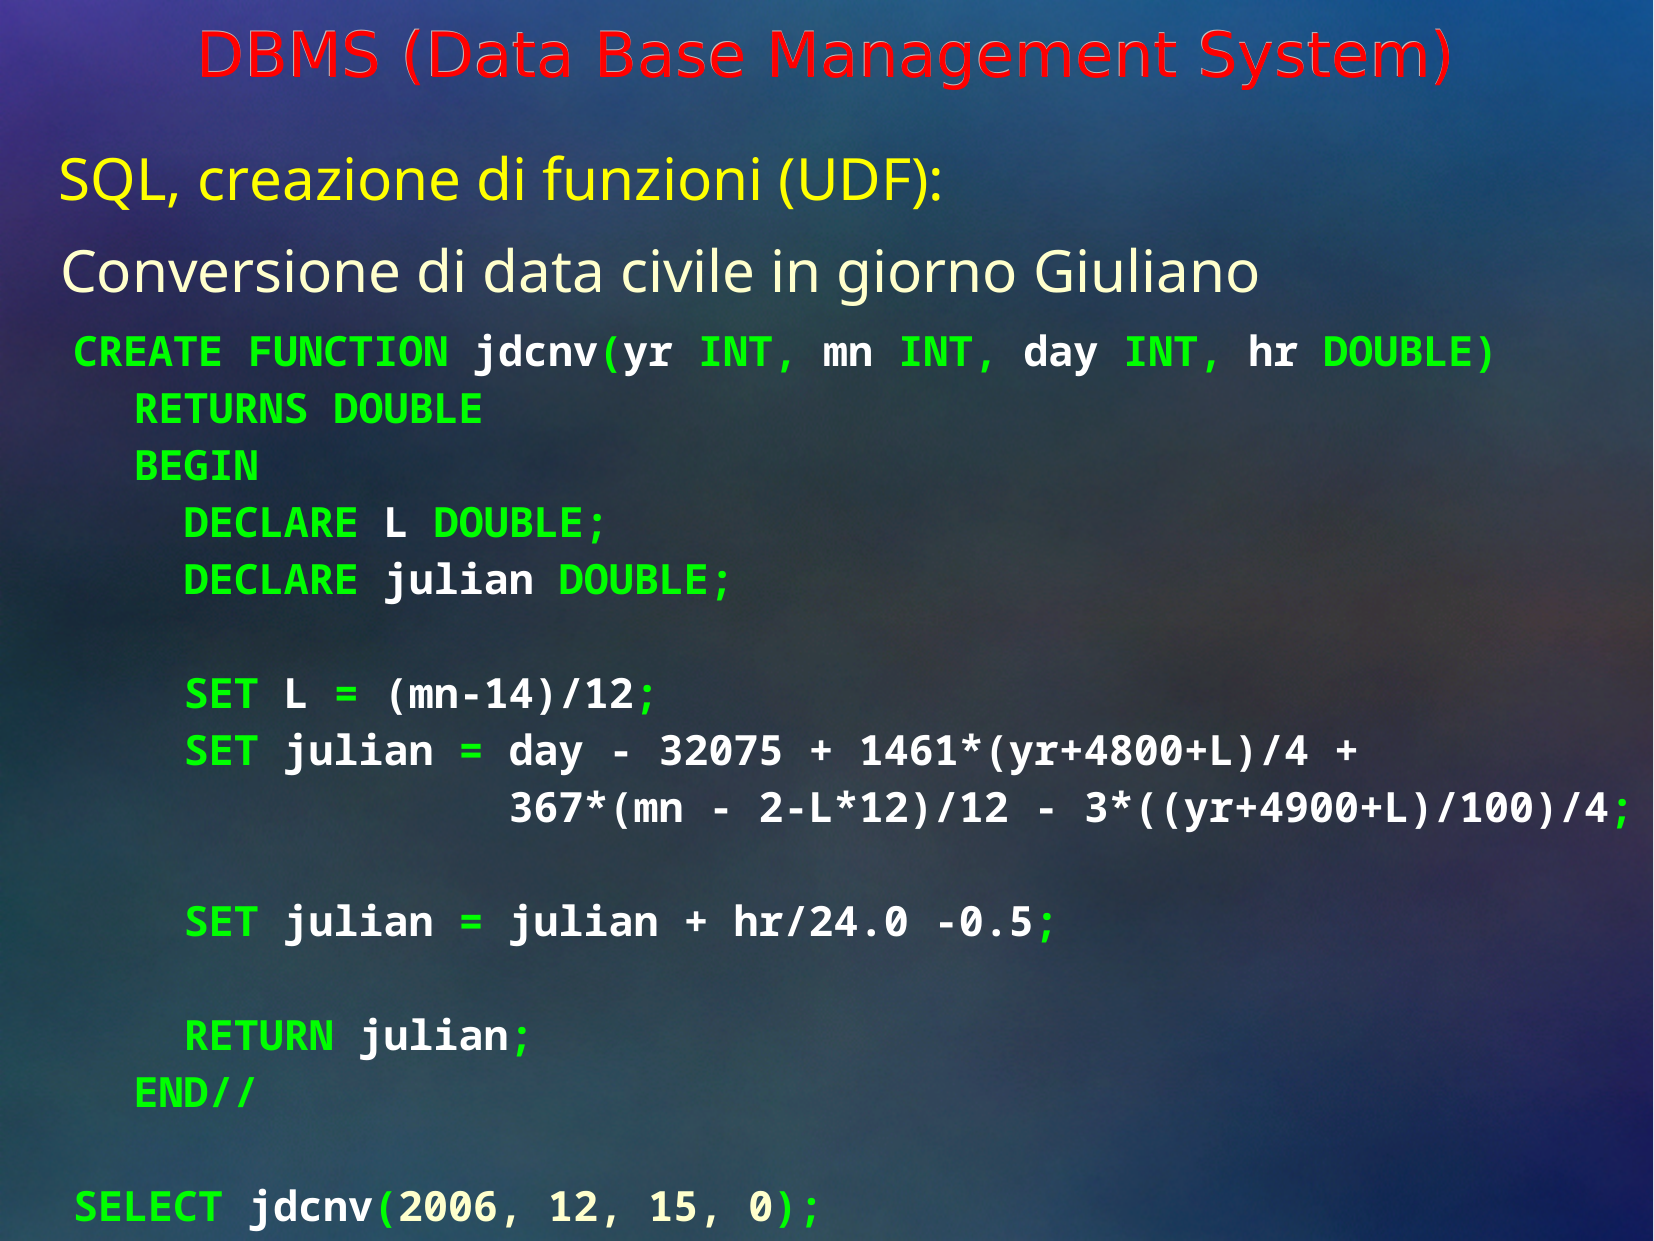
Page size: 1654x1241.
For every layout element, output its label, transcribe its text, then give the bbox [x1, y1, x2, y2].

text_box SQL, creazione di funzioni (UDF): [23, 138, 1520, 253]
text_box CREATE FUNCTION jdcnv(yr INT, mn INT, day INT, hr DOUBLE) RETURNS DOUBLE BEGIN DECLARE L DOUBLE; DECLARE julian DOUBLE; SET L = (mn-14)/12; SET julian = day - 32075 + 1461*(yr+4800+L)/4 + 367*(mn - 2-L*12)/12 - 3*((yr+4900+L)/100)/4; SET julian = julian + hr/24.0 -0.5; RETURN julian; END// SELECT jdcnv(2006, 12, 15, 0); [73, 321, 1653, 1131]
text_box Conversione di data civile in giorno Giuliano [60, 229, 1368, 301]
picture [0, 0, 1654, 1241]
